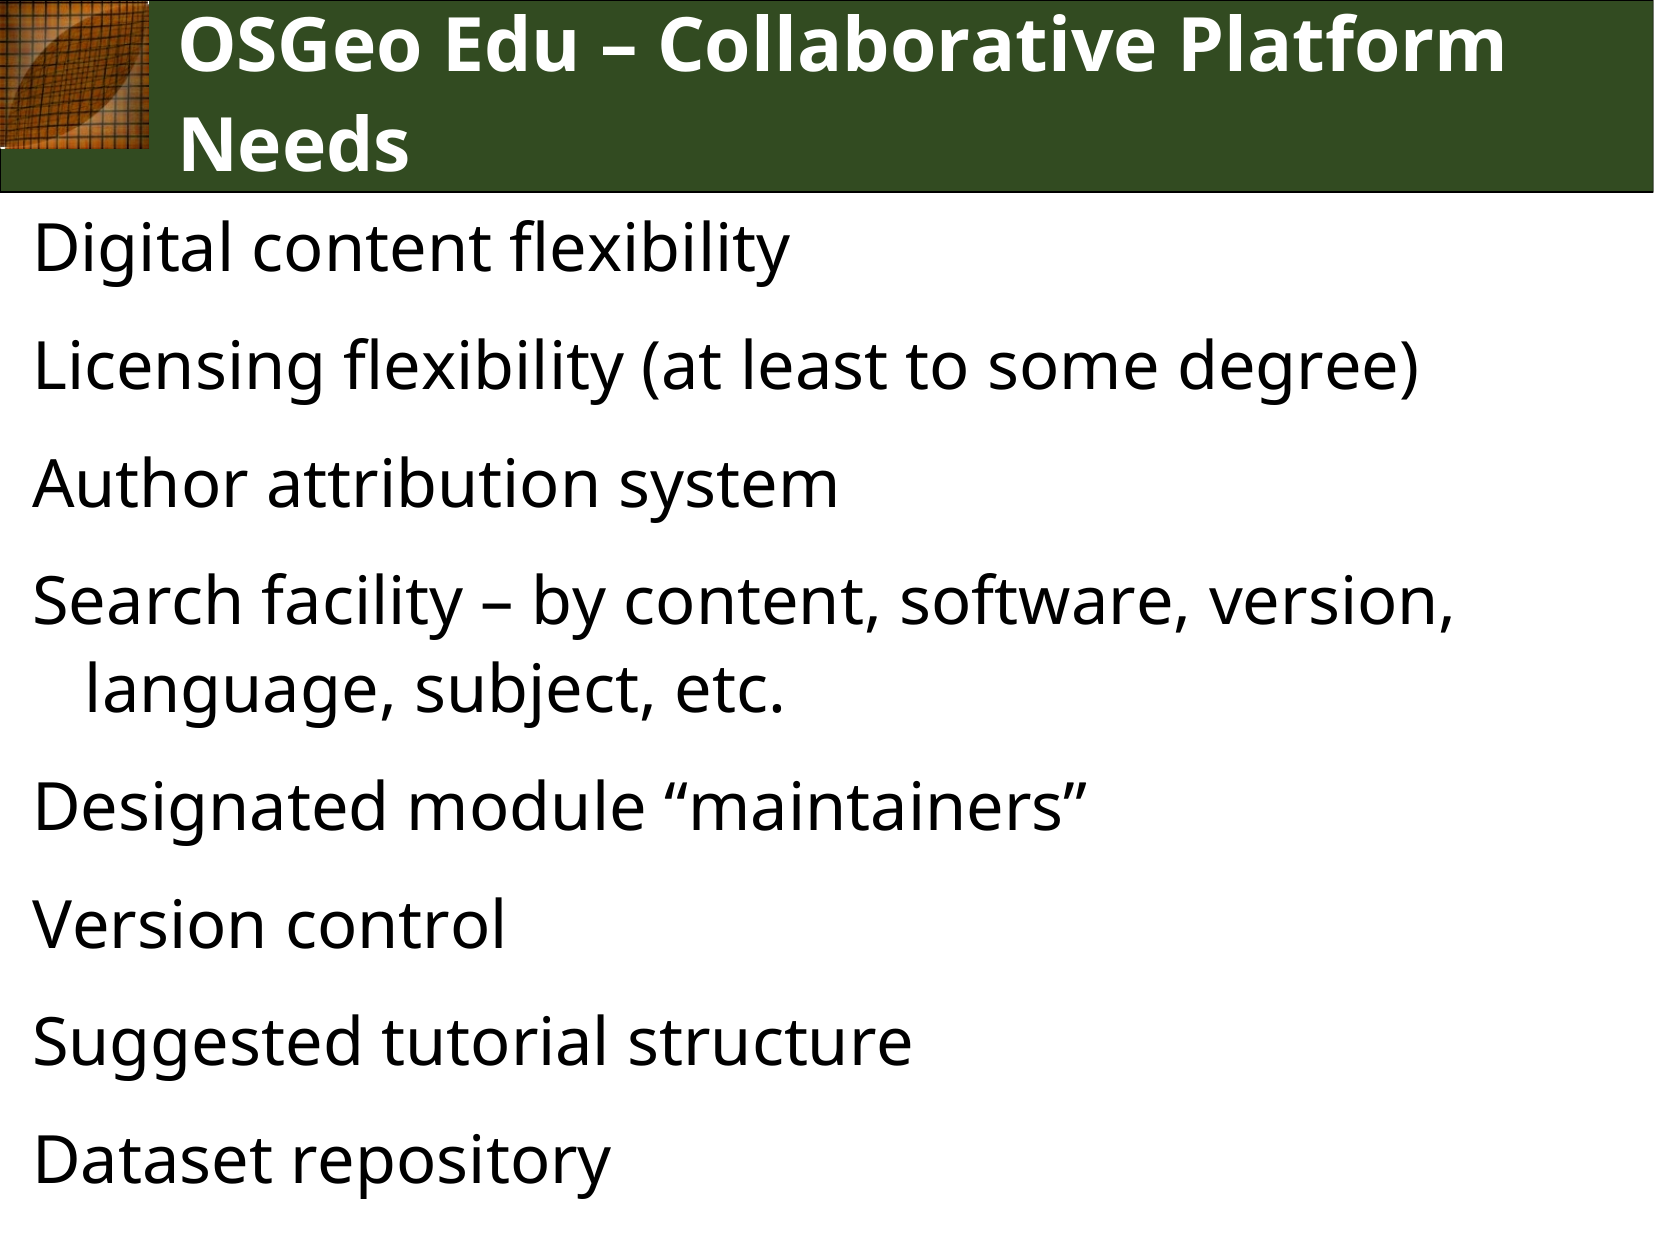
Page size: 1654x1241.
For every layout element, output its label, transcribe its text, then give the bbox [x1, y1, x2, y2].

list Digital content flexibility Licensing flexibility (at least to some degree) Author attribution system Search facility – by content, software, version, language, subject, etc. Designated module “maintainers” Version control Suggested tutorial structure Dataset repository Able to work with outside OSGeo authors [14, 200, 1625, 1215]
picture [0, 1, 149, 149]
title OSGeo Edu – Collaborative Platform Needs [177, 3, 1610, 181]
text_box [0, 0, 1654, 192]
